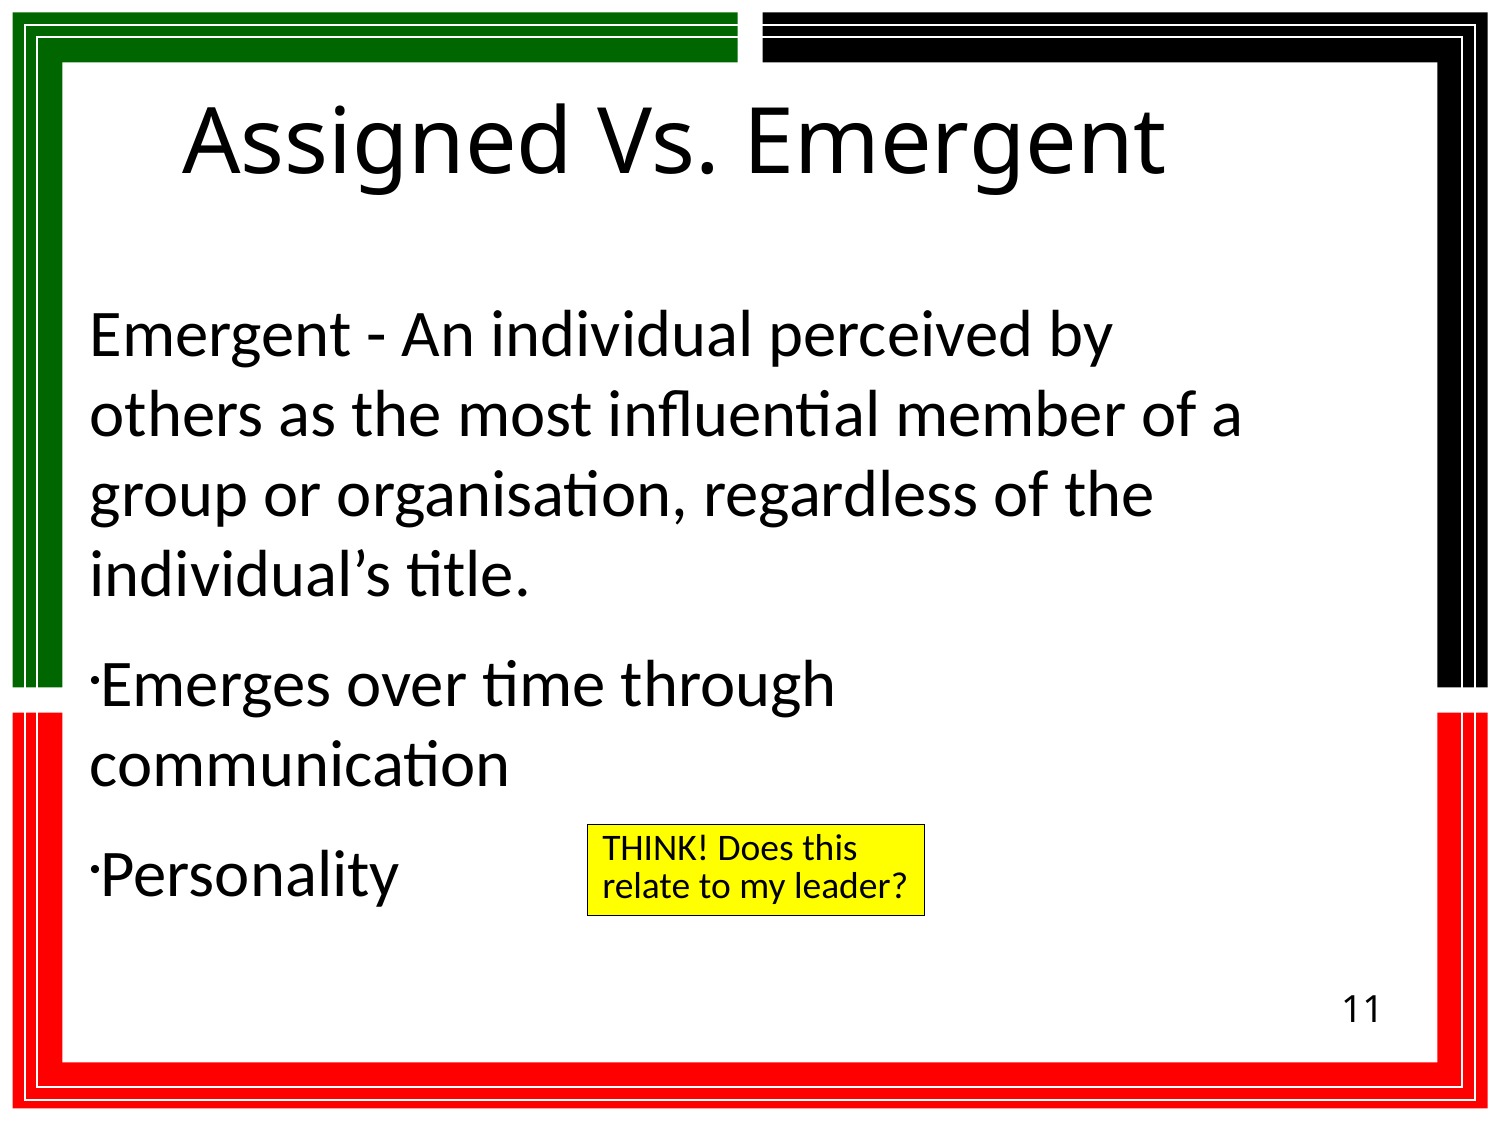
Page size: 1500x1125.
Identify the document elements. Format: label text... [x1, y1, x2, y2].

text_box [762, 12, 1488, 688]
text_box [12, 712, 1488, 1109]
text_box a [24, 24, 1475, 1100]
title Assigned Vs. Emergent [75, 75, 1275, 263]
list Emergent - An individual perceived by others as the most influential member of a group or organisation, regardless of the individual’s title. Emerges over time through communication Personality [75, 282, 1275, 1050]
text_box [12, 12, 738, 688]
text_box THINK! Does this relate to my leader? [587, 824, 925, 916]
text_box [1299, 977, 1425, 1038]
